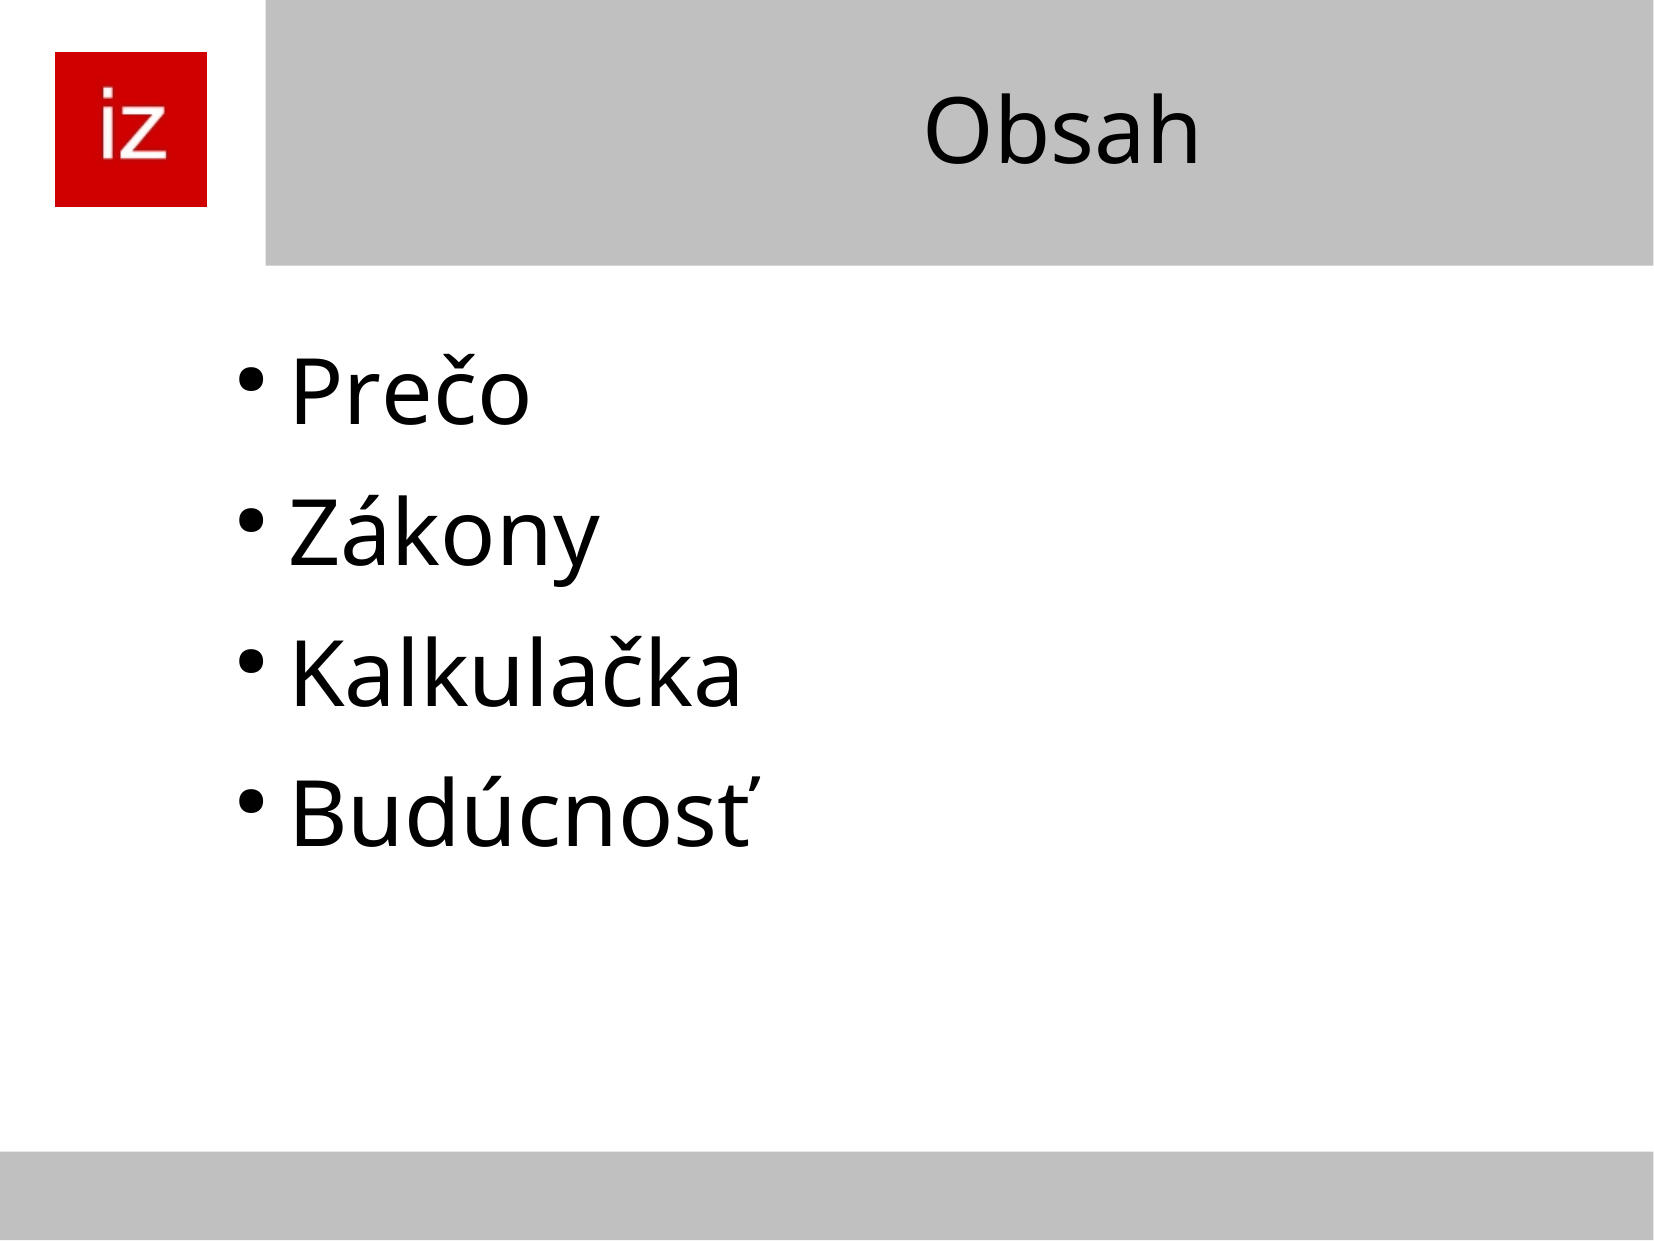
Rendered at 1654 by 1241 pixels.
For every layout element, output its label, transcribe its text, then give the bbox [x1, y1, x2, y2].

picture [55, 52, 207, 207]
title Obsah [561, 29, 1565, 237]
list Prečo Zákony Kalkulačka Budúcnosť [121, 344, 1533, 1126]
